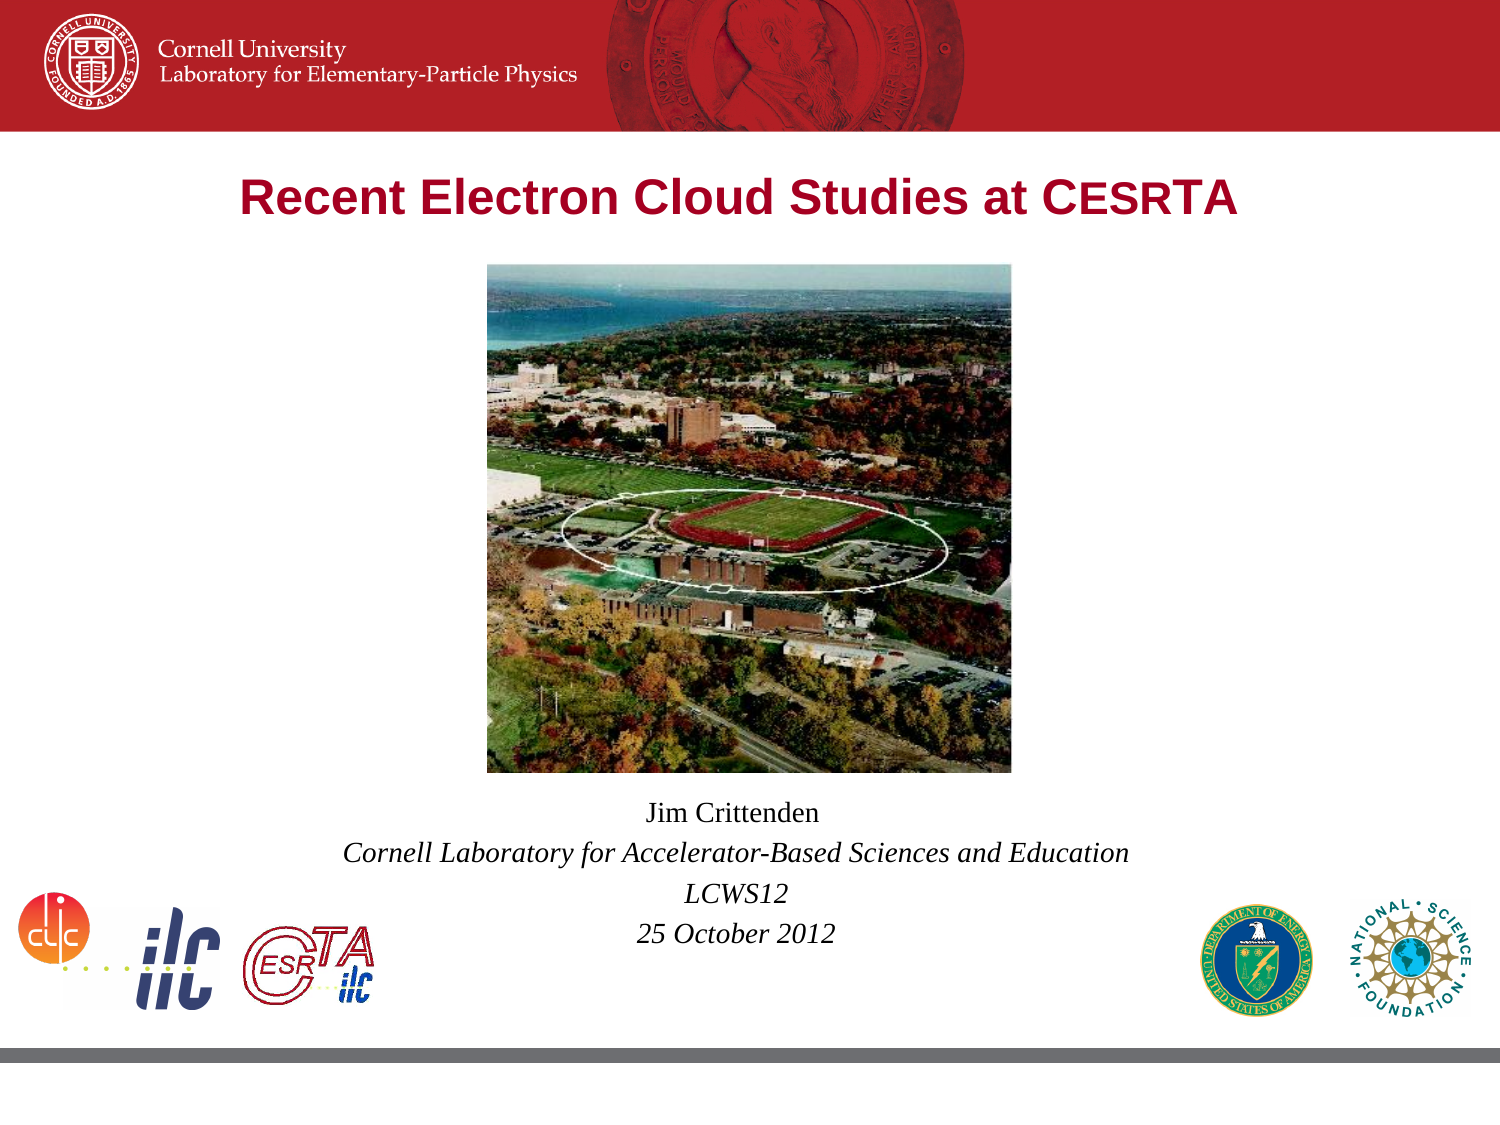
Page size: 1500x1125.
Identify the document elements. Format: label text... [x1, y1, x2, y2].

text_box Recent Electron Cloud Studies at CESRTA [239, 149, 1232, 255]
subtitle Jim Crittenden Cornell Laboratory for Accelerator-Based Sciences and Education LCWS12 25 October 2012 [286, 779, 1187, 959]
picture [487, 262, 1013, 773]
picture [0, 0, 1500, 132]
picture [1350, 899, 1471, 1017]
picture [1200, 904, 1313, 1017]
picture [0, 874, 220, 1010]
picture [233, 899, 376, 1036]
